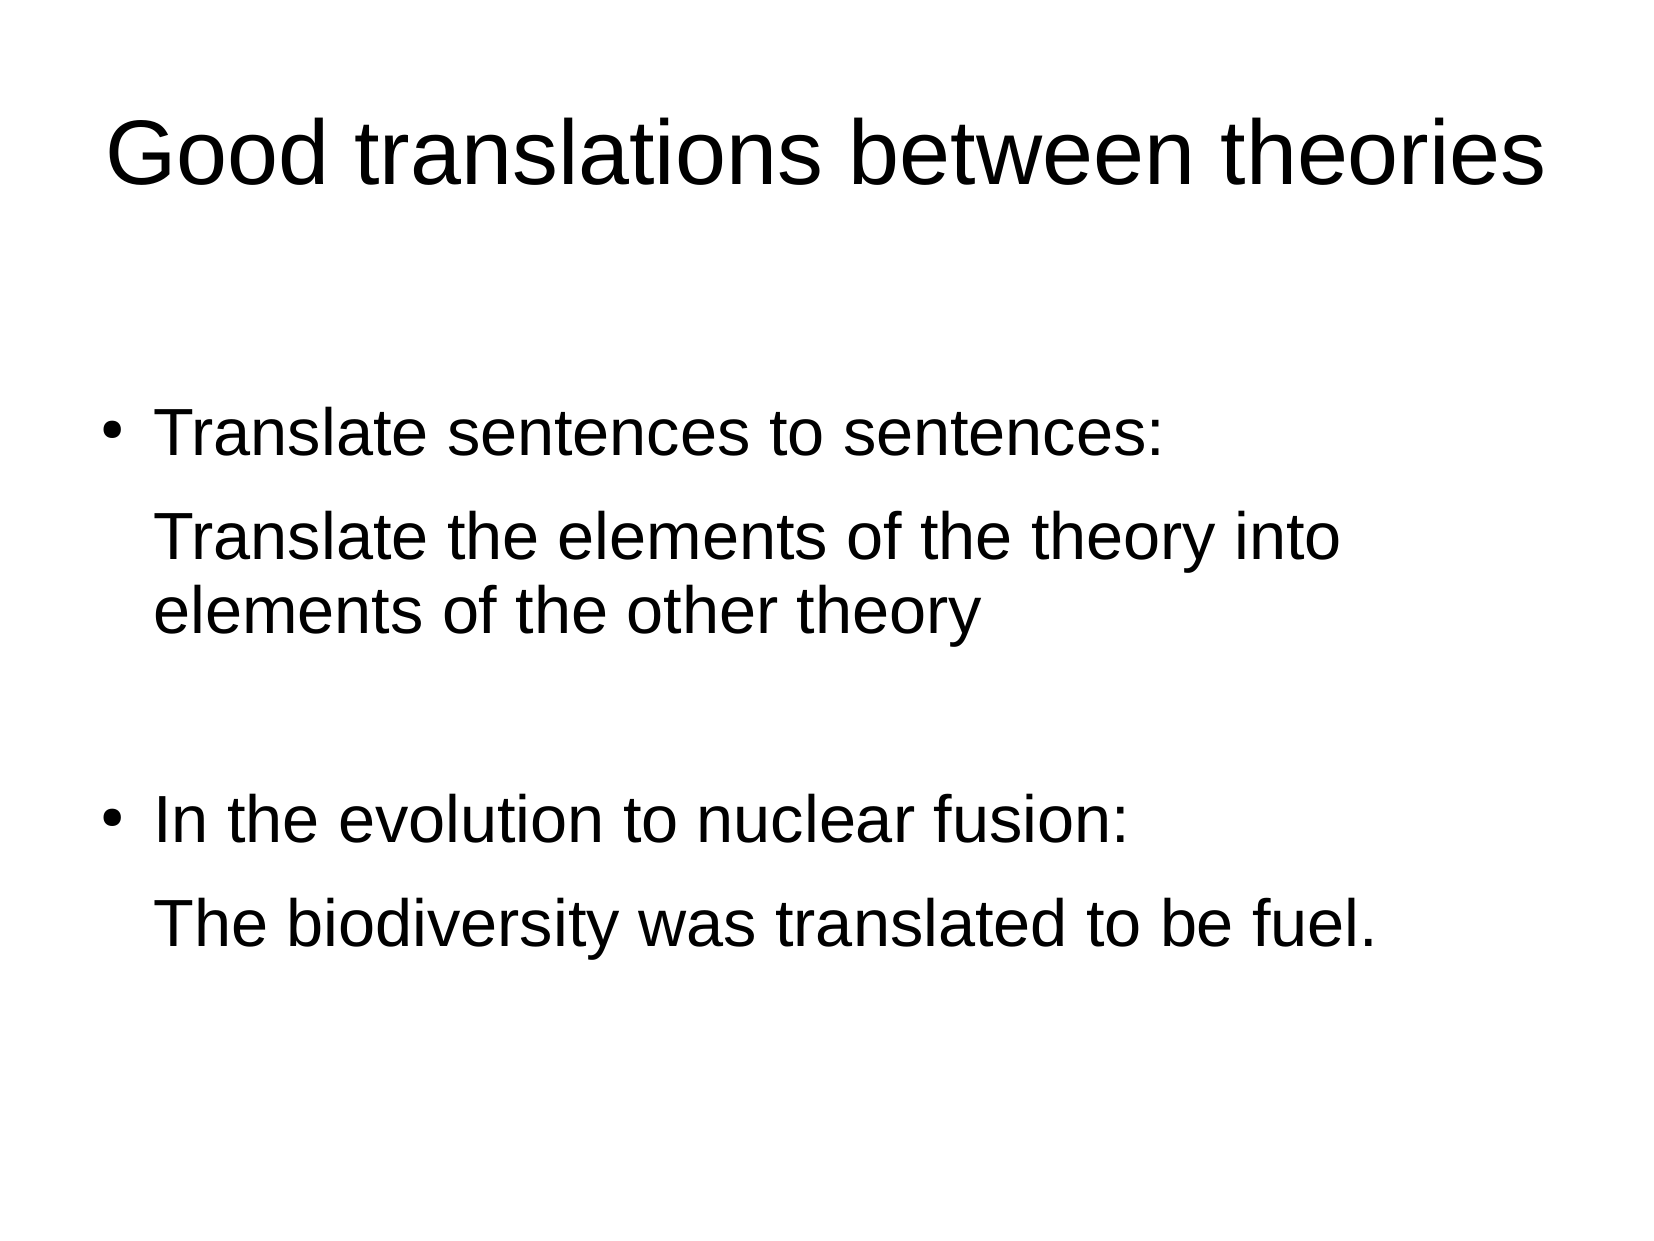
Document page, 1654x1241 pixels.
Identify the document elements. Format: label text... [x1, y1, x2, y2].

title Good translations between theories [82, 49, 1571, 257]
list Translate sentences to sentences: Translate the elements of the theory into elements of the other theory In the evolution to nuclear fusion: The biodiversity was translated to be fuel. [82, 290, 1571, 1010]
